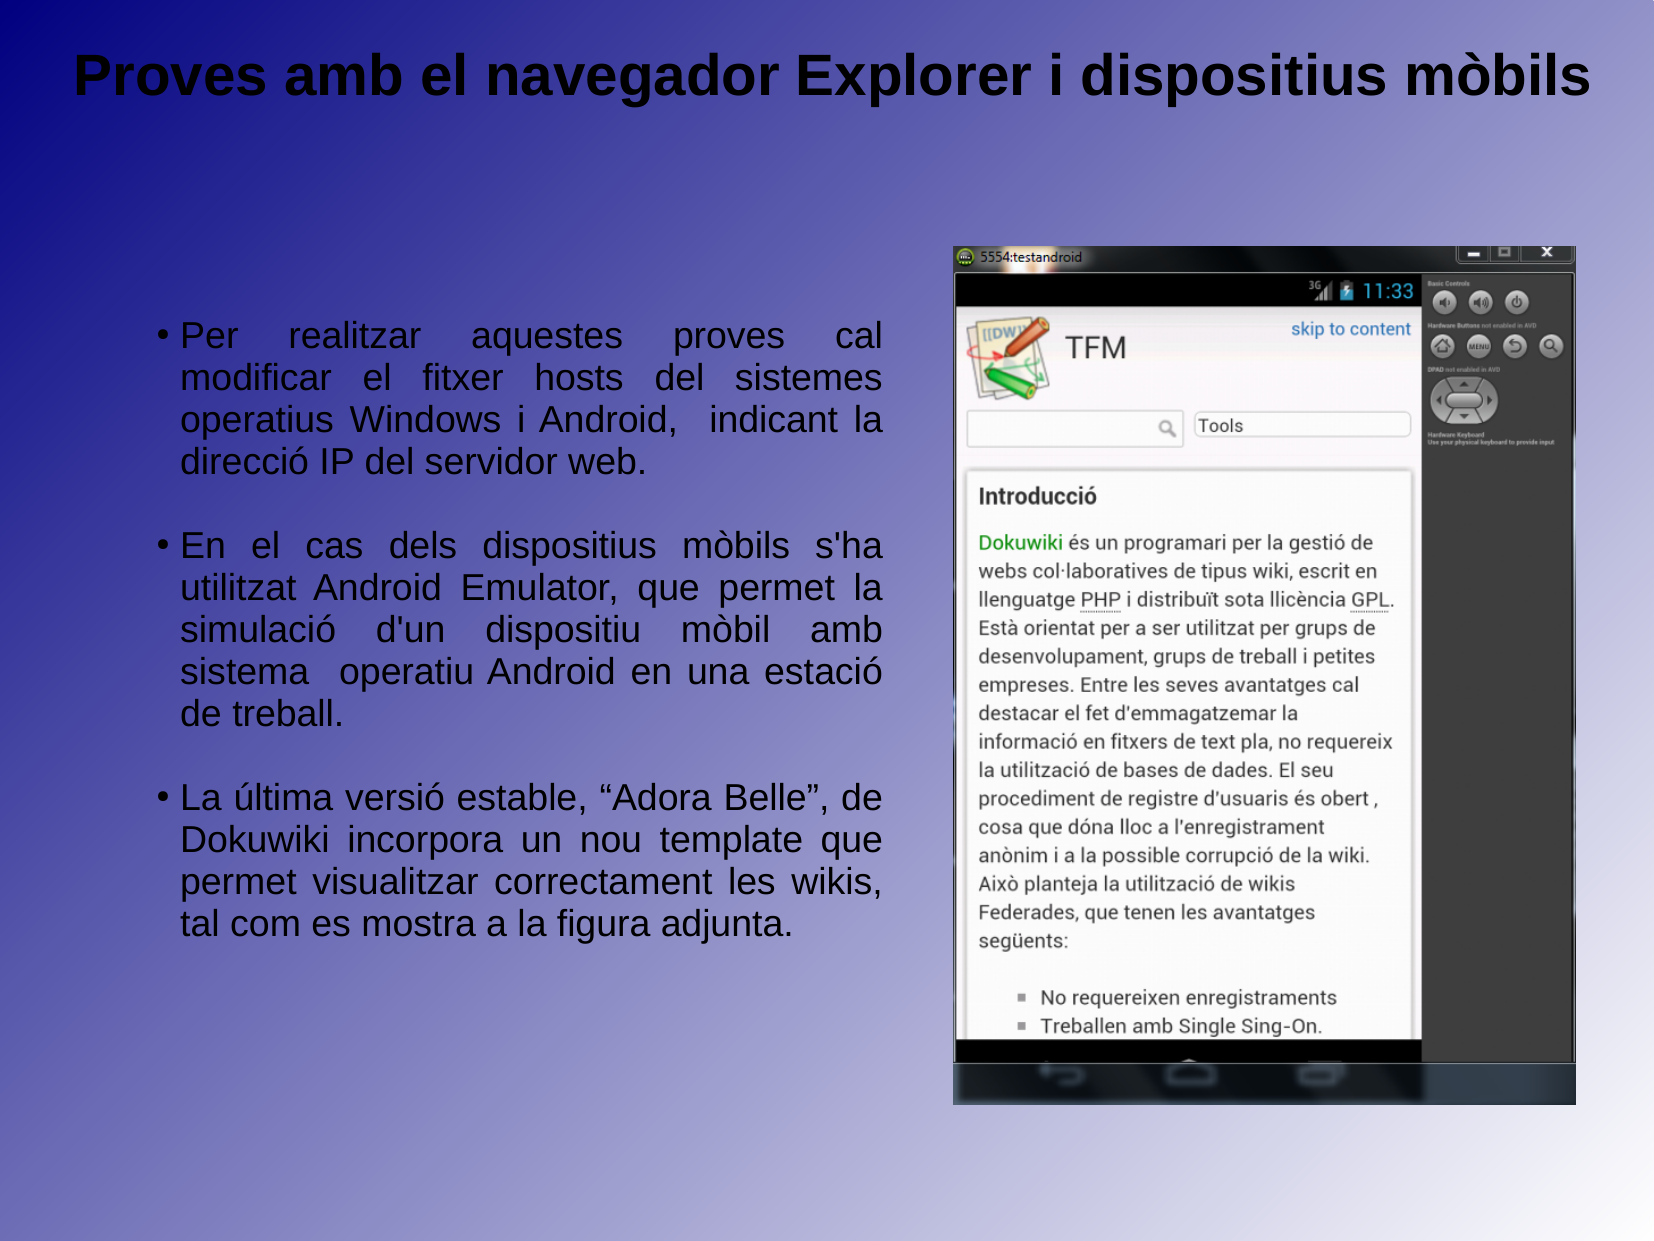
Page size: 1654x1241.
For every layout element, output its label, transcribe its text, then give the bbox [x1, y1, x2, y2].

text_box Proves amb el navegador Explorer i dispositius mòbils [59, 35, 1609, 116]
text_box Per realitzar aquestes proves cal modificar el fitxer hosts del sistemes operatius Windows i Android, indicant la direcció IP del servidor web. En el cas dels dispositius mòbils s'ha utilitzat Android Emulator, que permet la simulació d'un dispositiu mòbil amb sistema operatiu Android en una estació de treball. La última versió estable, “Adora Belle”, de Dokuwiki incorpora un nou template que permet visualitzar correctament les wikis, tal com es mostra a la figura adjunta. [141, 307, 898, 952]
picture [953, 246, 1576, 1105]
